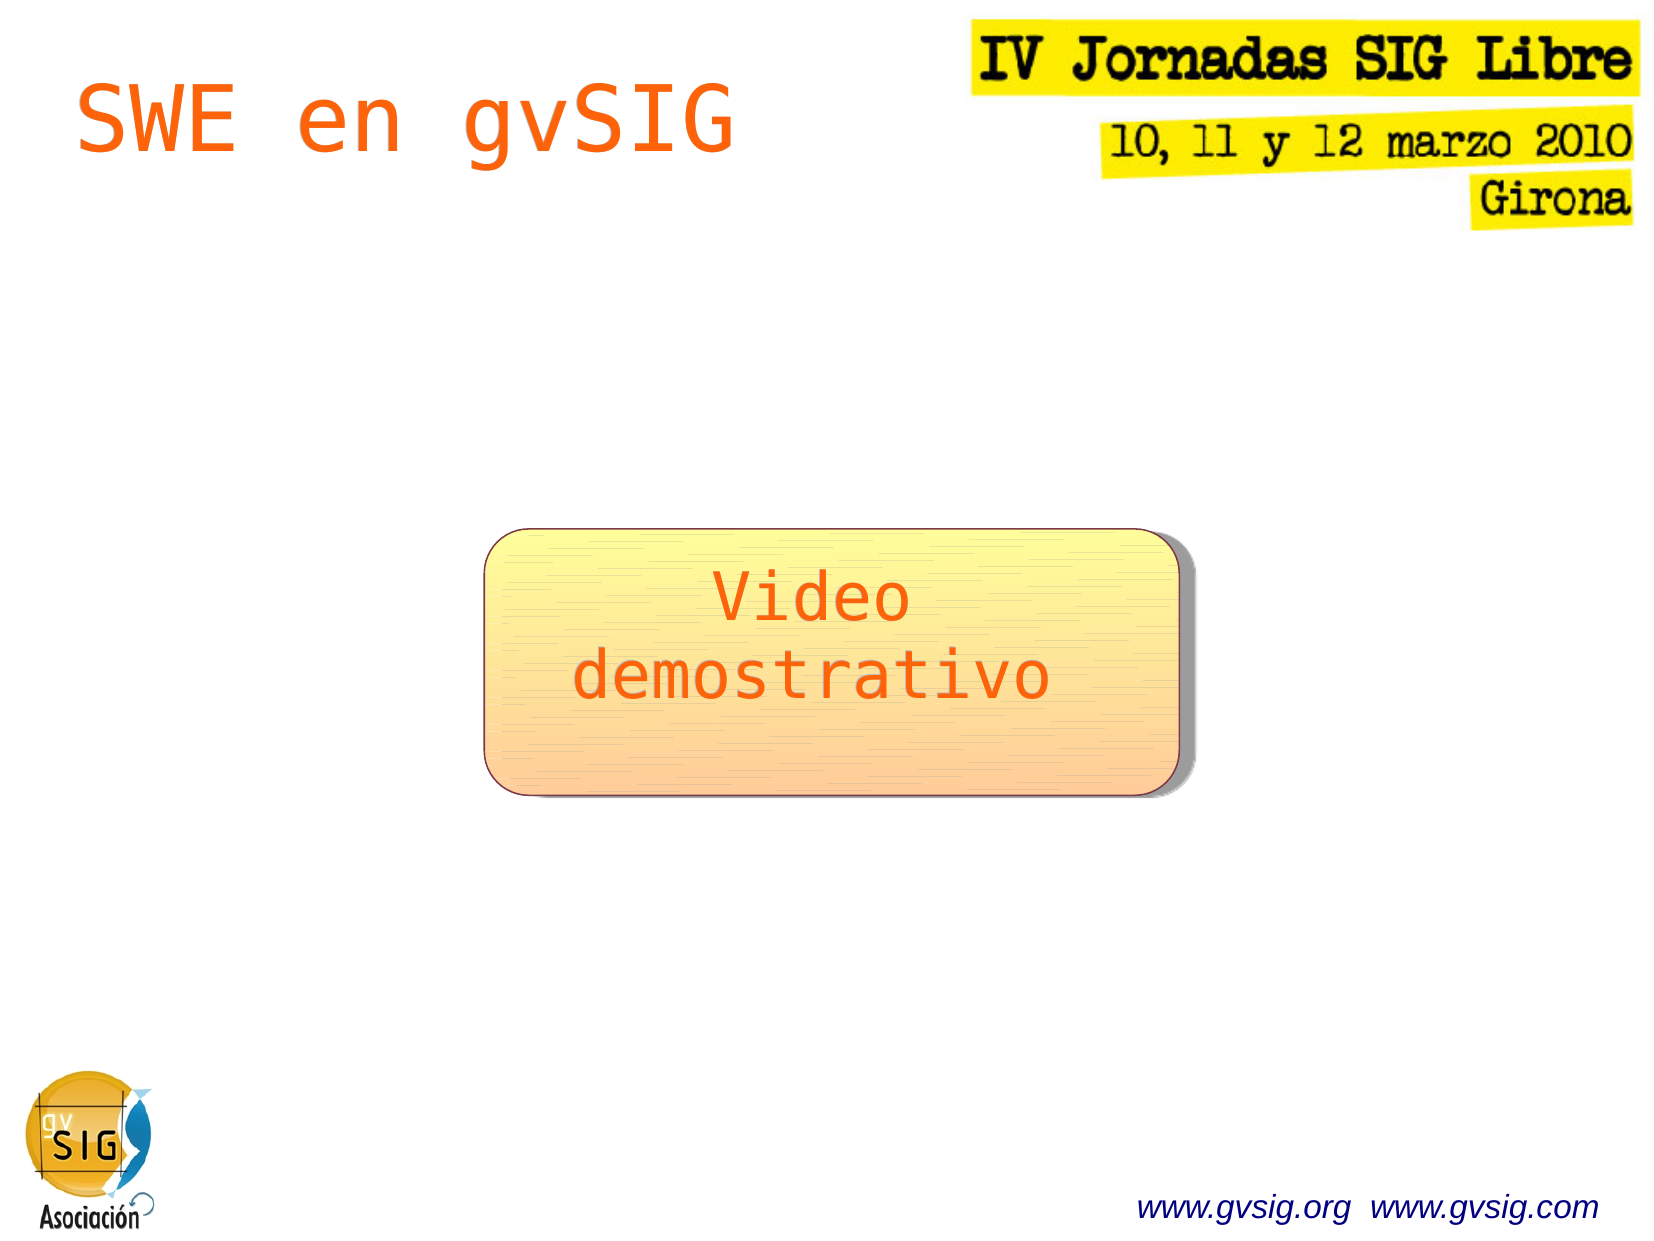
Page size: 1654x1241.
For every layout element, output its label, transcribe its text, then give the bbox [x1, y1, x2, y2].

text_box Video demostrativo [473, 551, 1152, 722]
text_box SWE en gvSIG [59, 59, 1471, 182]
text_box [484, 528, 1180, 796]
picture [0, 1062, 178, 1241]
picture [956, 0, 1654, 276]
